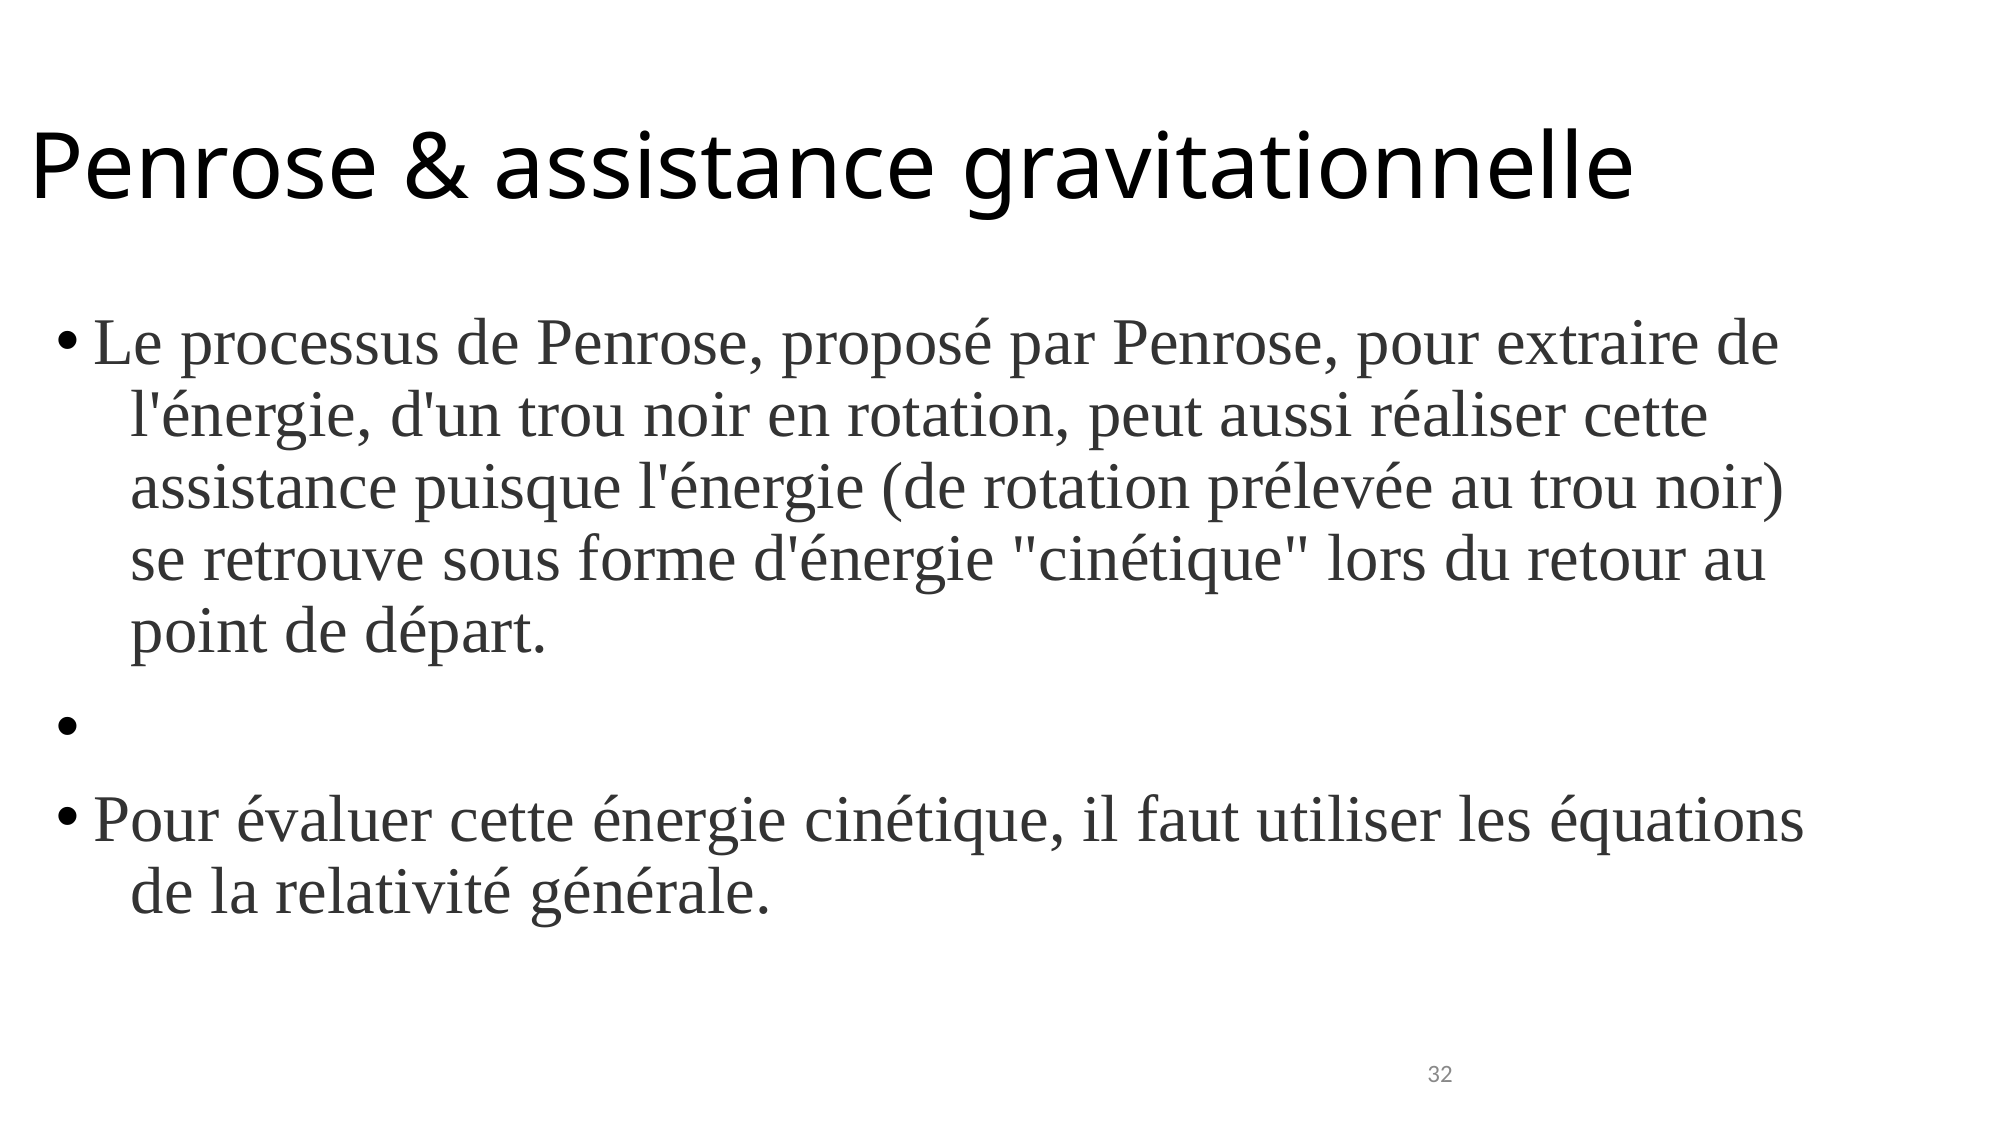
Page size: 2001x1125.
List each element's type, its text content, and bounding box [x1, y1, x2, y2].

title Penrose & assistance gravitationnelle [13, 59, 2000, 278]
list Le processus de Penrose, proposé par Penrose, pour extraire de l'énergie, d'un trou noir en rotation, peut aussi réaliser cette assistance puisque l'énergie (de rotation prélevée au trou noir) se retrouve sous forme d'énergie "cinétique" lors du retour au point de départ. Pour évaluer cette énergie cinétique, il faut utiliser les équations de la relativité générale. [40, 299, 1863, 1014]
text_box [1412, 1042, 1863, 1103]
